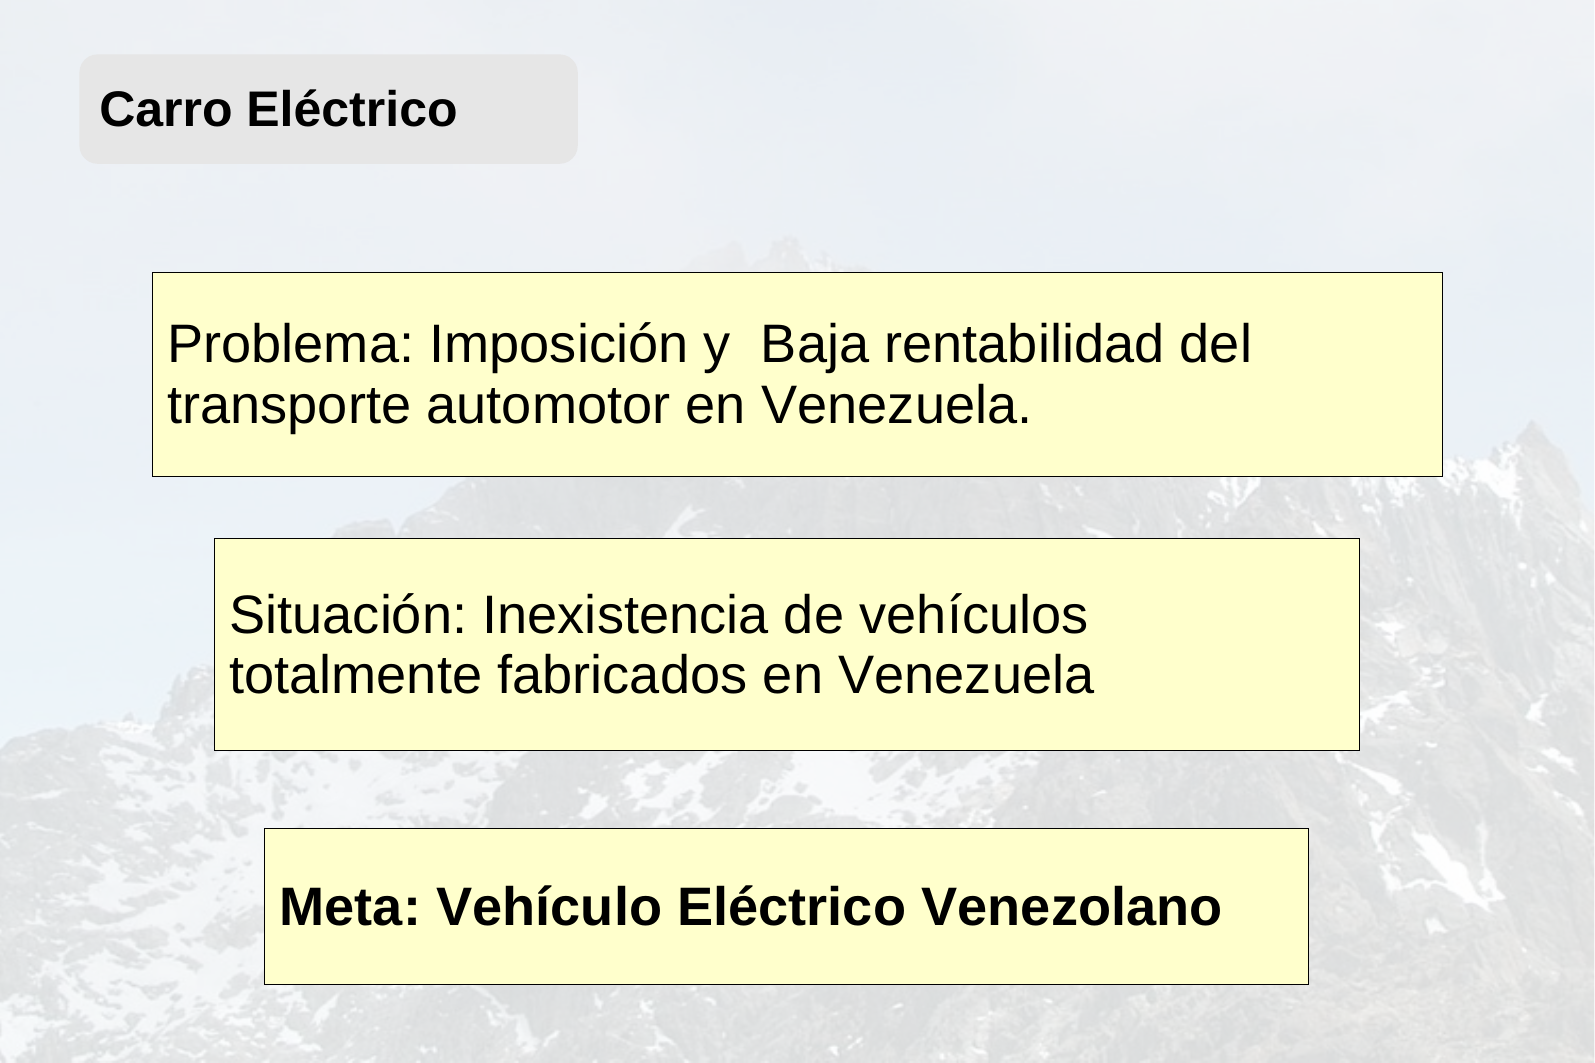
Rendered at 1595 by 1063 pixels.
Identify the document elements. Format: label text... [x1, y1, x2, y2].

text_box Situación: Inexistencia de vehículos totalmente fabricados en Venezuela [214, 538, 1360, 751]
text_box Problema: Imposición y Baja rentabilidad del transporte automotor en Venezuela. [152, 272, 1443, 477]
text_box Meta: Vehículo Eléctrico Venezolano [264, 828, 1309, 985]
text_box Carro Eléctrico [79, 54, 578, 164]
